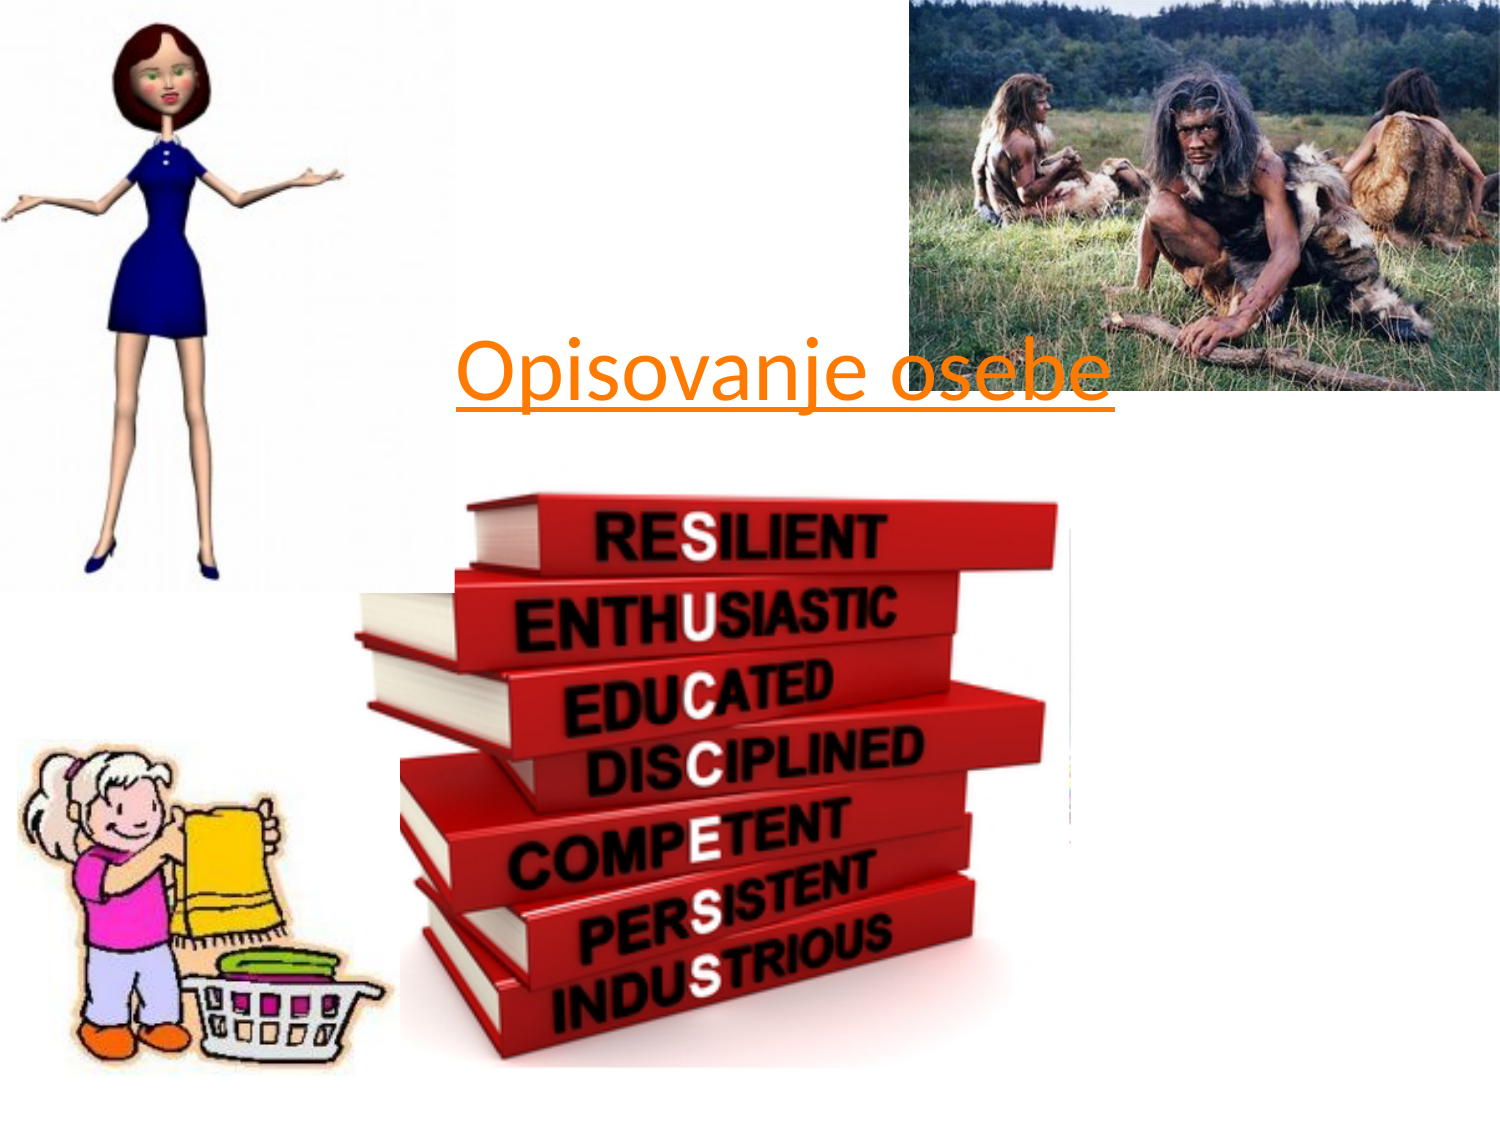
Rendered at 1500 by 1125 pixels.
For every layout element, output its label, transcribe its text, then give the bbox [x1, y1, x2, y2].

picture [909, 0, 1500, 391]
picture [0, 0, 1105, 1098]
title Opisovanje osebe [147, 243, 1423, 485]
